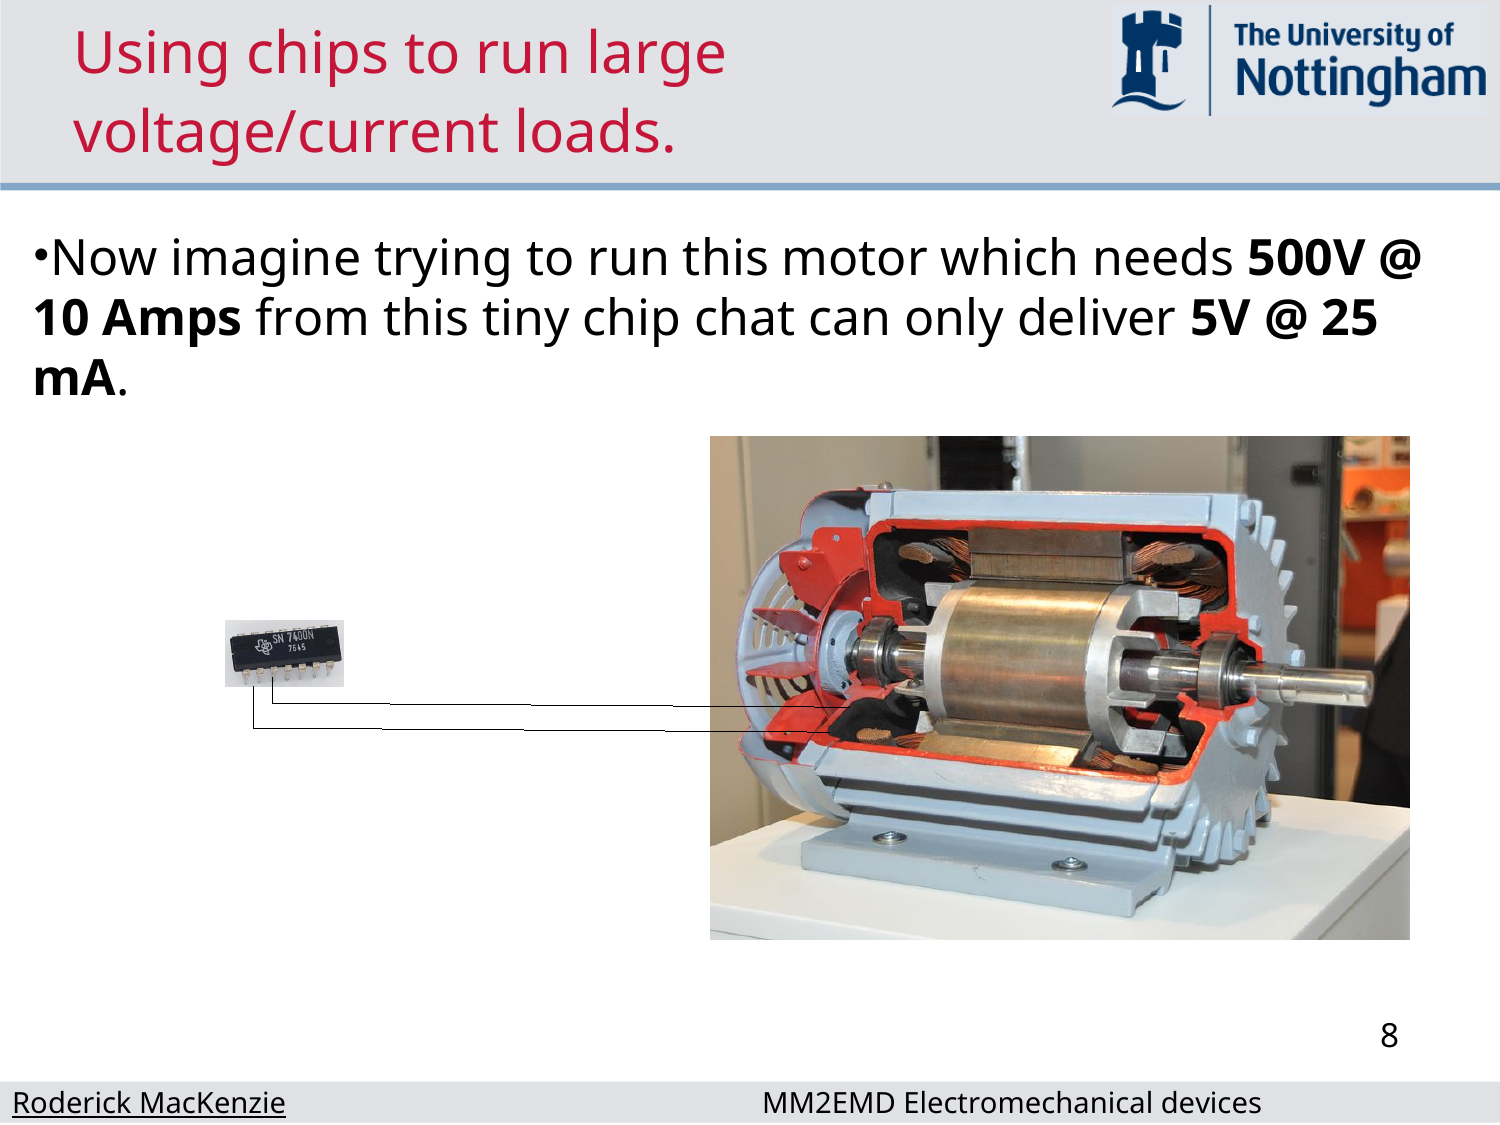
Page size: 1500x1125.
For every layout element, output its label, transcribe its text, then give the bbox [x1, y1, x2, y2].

picture [1111, 4, 1487, 116]
picture [225, 620, 344, 687]
title Using chips to run large voltage/current loads. [59, 14, 1088, 166]
text_box Now imagine trying to run this motor which needs 500V @ 10 Amps from this tiny chip chat can only deliver 5V @ 25 mA. [18, 217, 1448, 413]
picture [710, 436, 1410, 940]
text_box <number> [1365, 1007, 1500, 1078]
